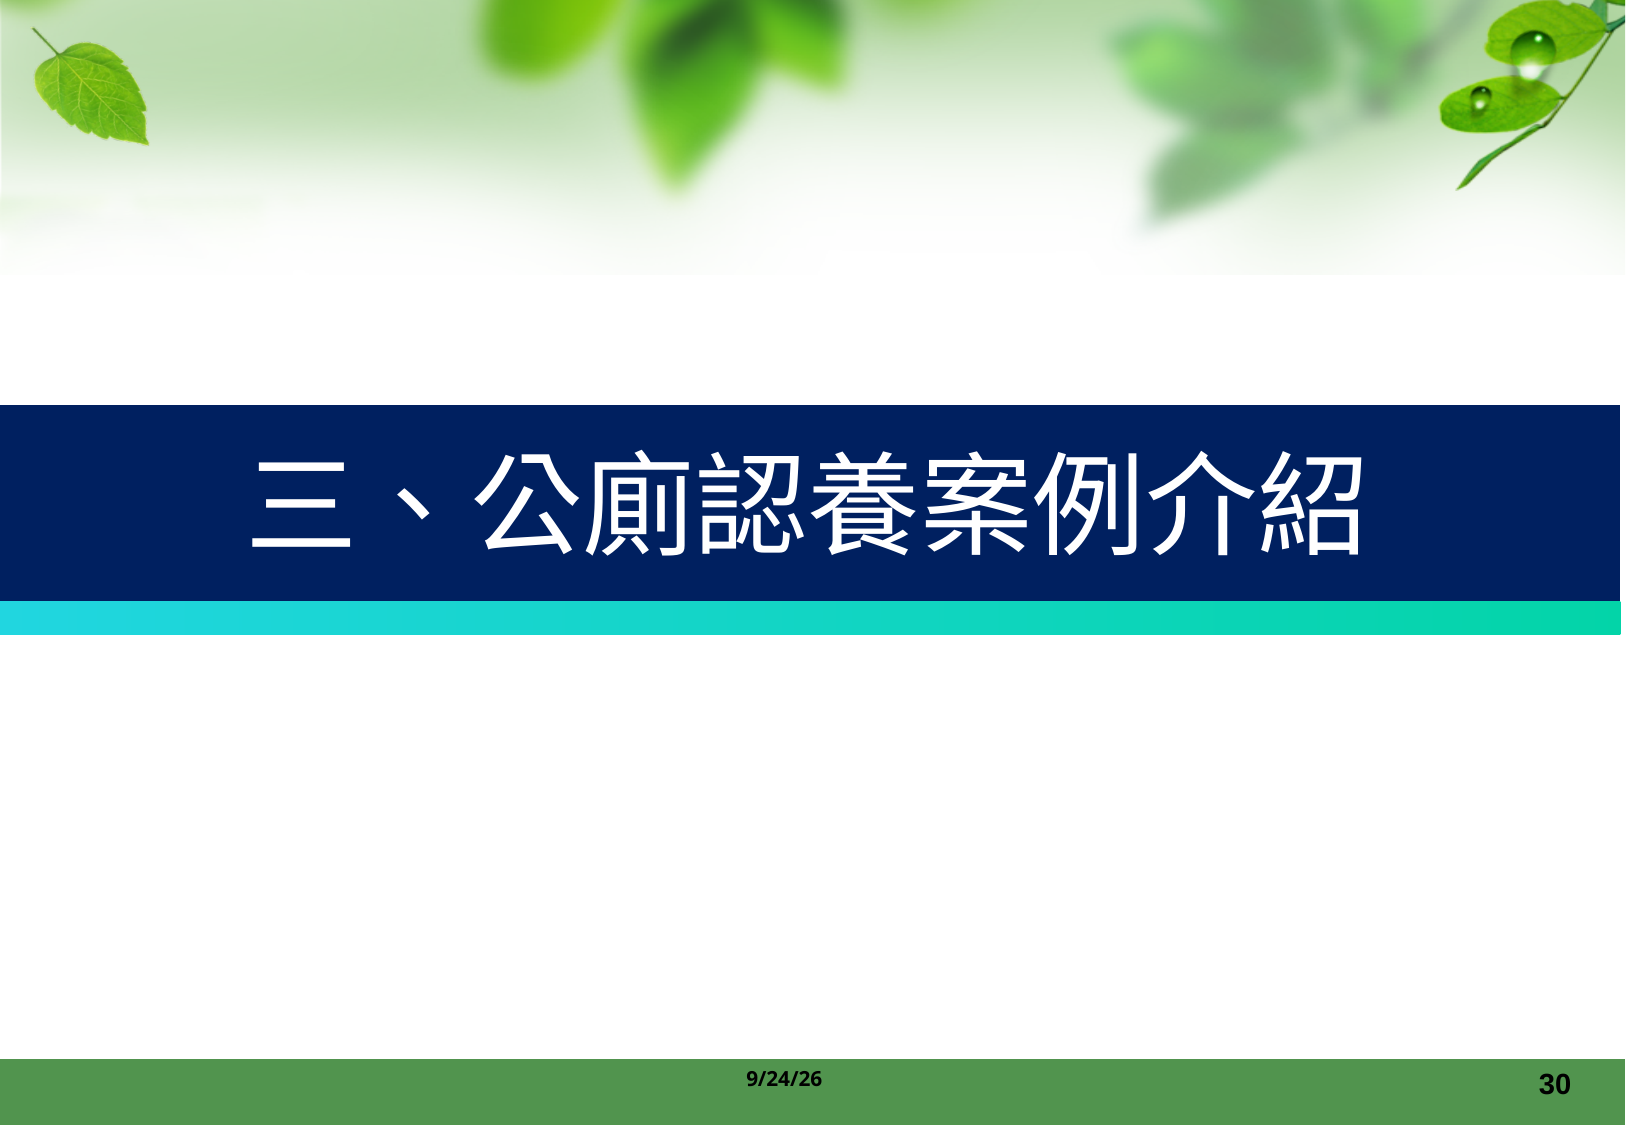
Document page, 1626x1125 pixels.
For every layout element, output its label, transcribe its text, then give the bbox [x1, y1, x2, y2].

text_box [731, 1057, 1111, 1098]
text_box [1523, 1057, 1619, 1098]
text_box [0, 405, 1620, 634]
text_box 三、公廁認養案例介紹 [51, 426, 1564, 579]
